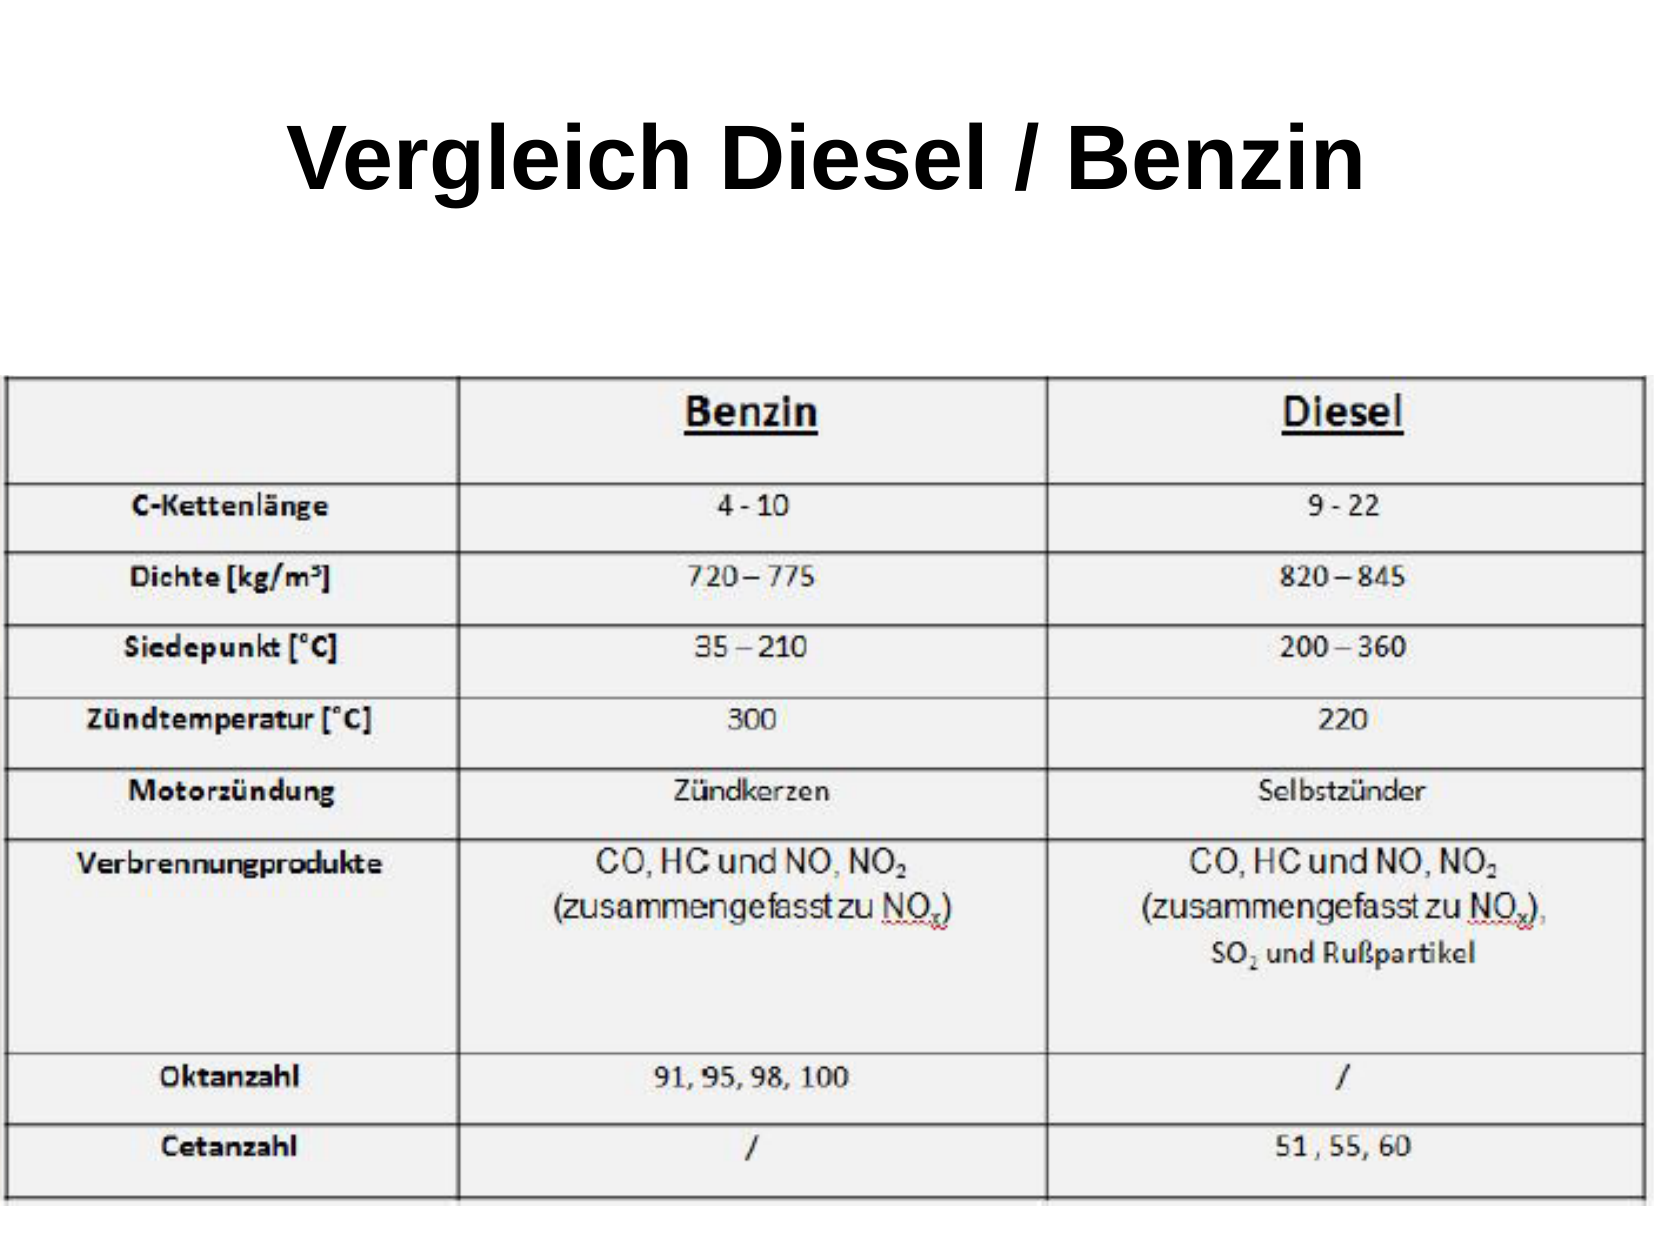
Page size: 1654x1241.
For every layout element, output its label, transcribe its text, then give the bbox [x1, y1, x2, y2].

picture [0, 375, 1654, 1206]
title Vergleich Diesel / Benzin [82, 49, 1571, 257]
